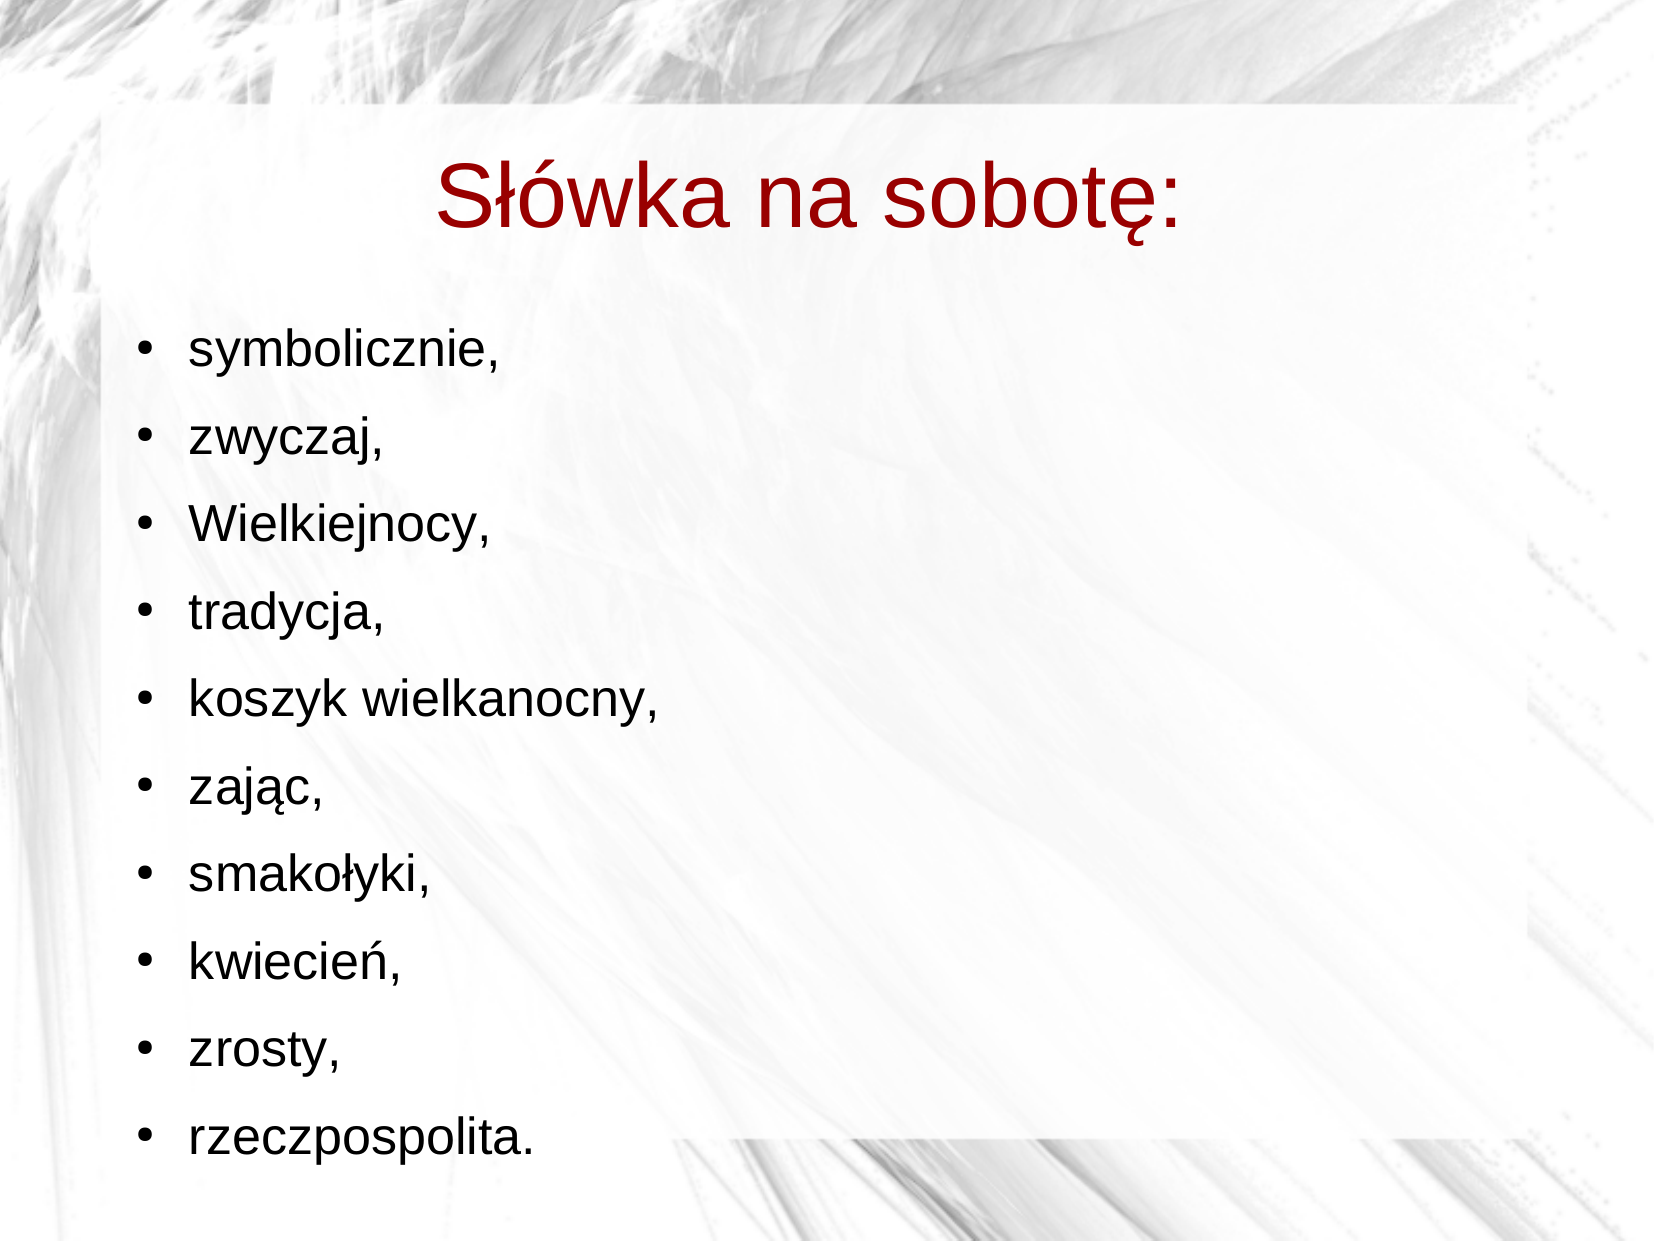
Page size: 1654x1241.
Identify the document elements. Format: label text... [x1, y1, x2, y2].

list symbolicznie, zwyczaj, Wielkiejnocy, tradycja, koszyk wielkanocny, zając, smakołyki, kwiecień, zrosty, rzeczpospolita. [118, 319, 1571, 1161]
picture [0, 0, 1654, 1241]
title Słówka na sobotę: [115, 112, 1504, 281]
